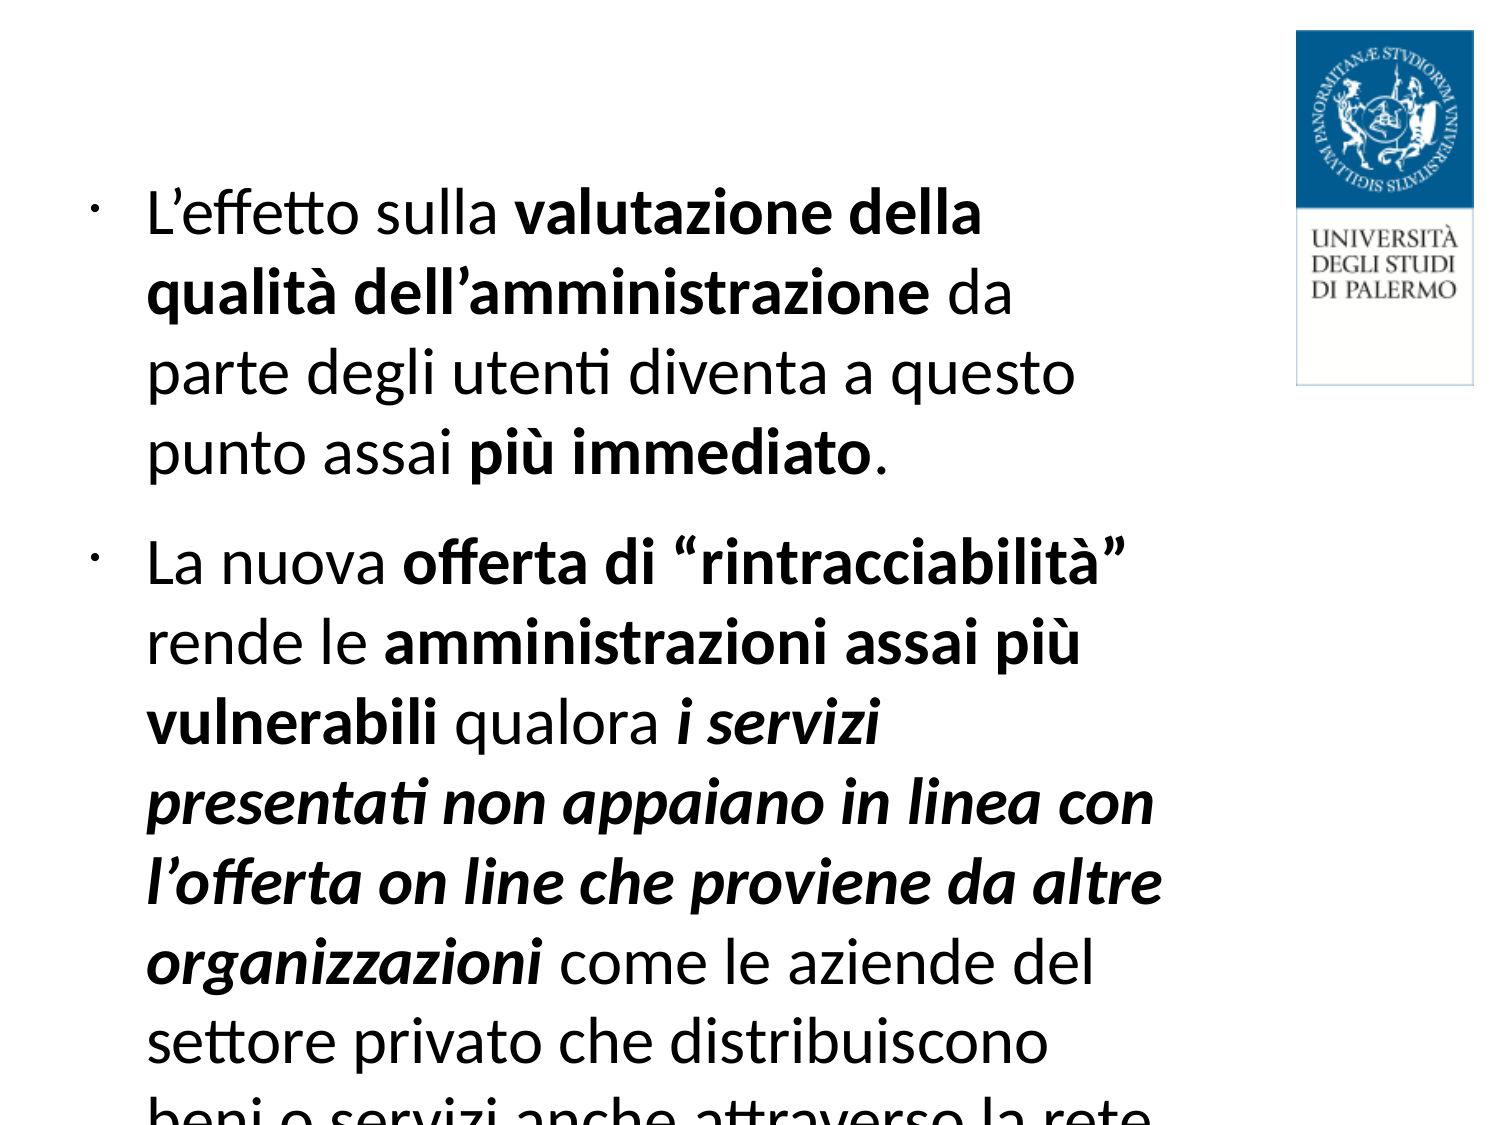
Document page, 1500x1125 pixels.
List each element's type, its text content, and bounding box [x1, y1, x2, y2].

picture [1296, 30, 1474, 386]
list L’effetto sulla valutazione della qualità dell’amministrazione da parte degli utenti diventa a questo punto assai più immediato. La nuova offerta di “rintracciabilità” rende le amministrazioni assai più vulnerabili qualora i servizi presentati non appaiano in linea con l’offerta on line che proviene da altre organizzazioni come le aziende del settore privato che distribuiscono beni o servizi anche attraverso la rete. [75, 160, 1188, 1005]
